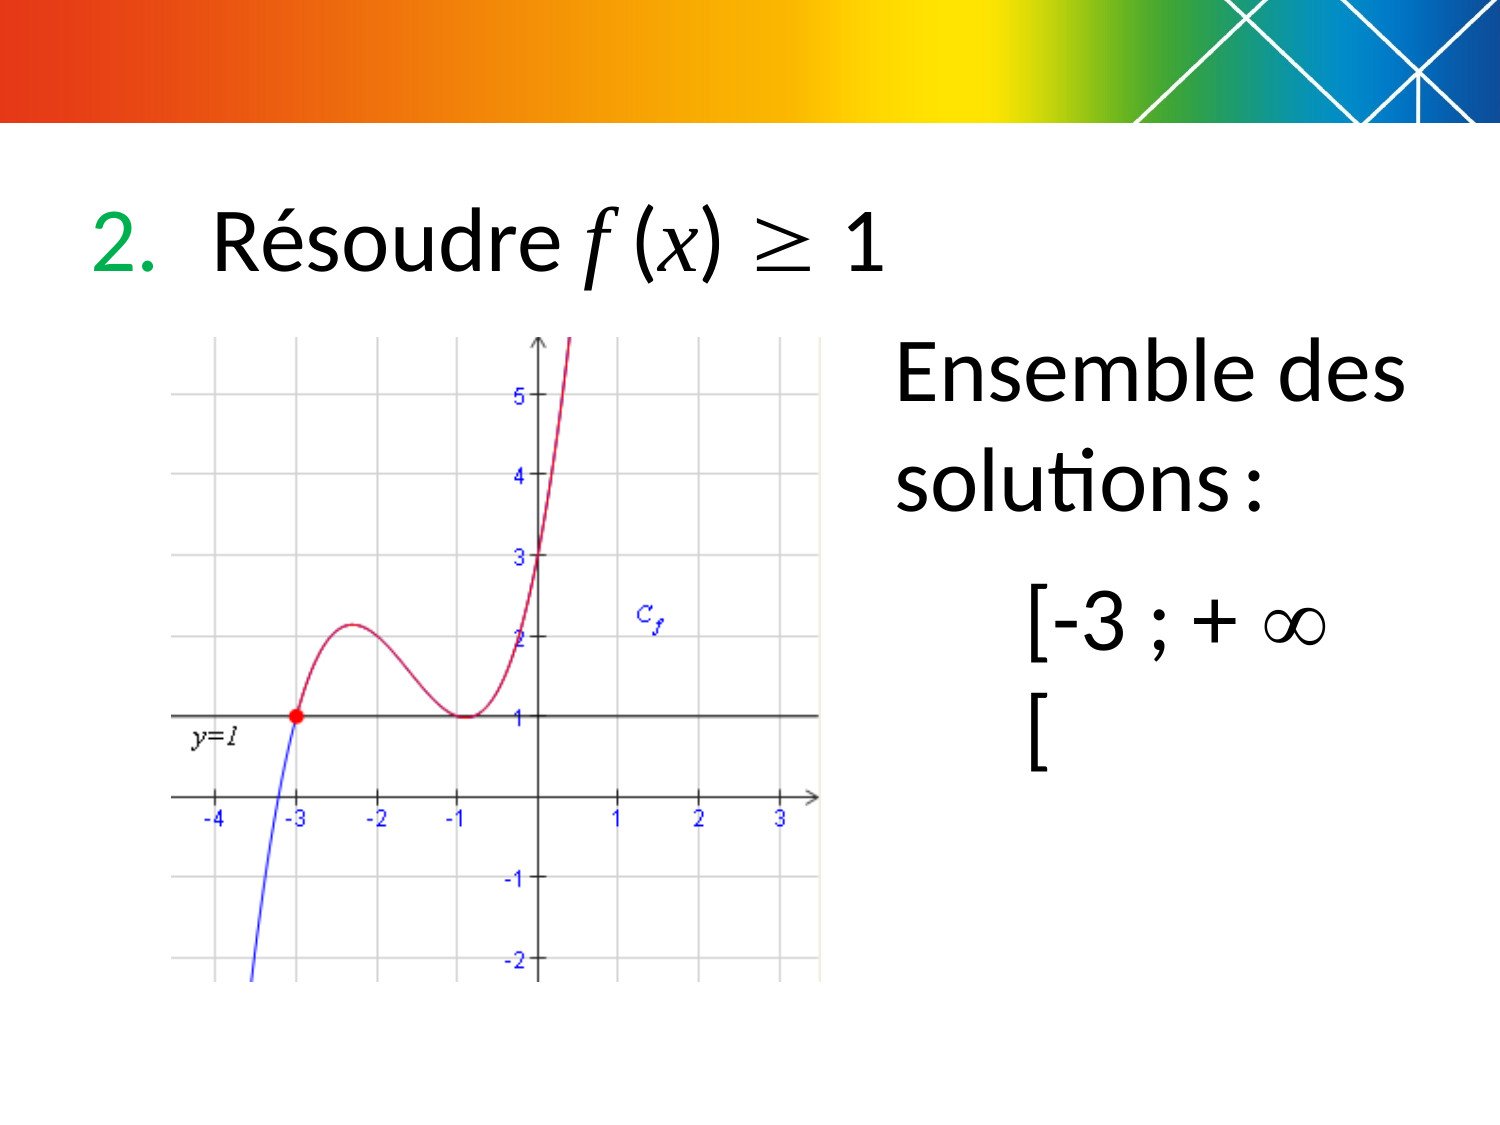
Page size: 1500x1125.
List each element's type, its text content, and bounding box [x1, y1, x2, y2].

picture [171, 337, 821, 983]
picture [0, 0, 1359, 123]
picture [1340, 0, 1500, 123]
text_box [-3 ; +  [ [1009, 550, 1392, 787]
text_box Ensemble des solutions : [879, 302, 1445, 538]
title Résoudre f (x)  1 [75, 163, 1426, 305]
